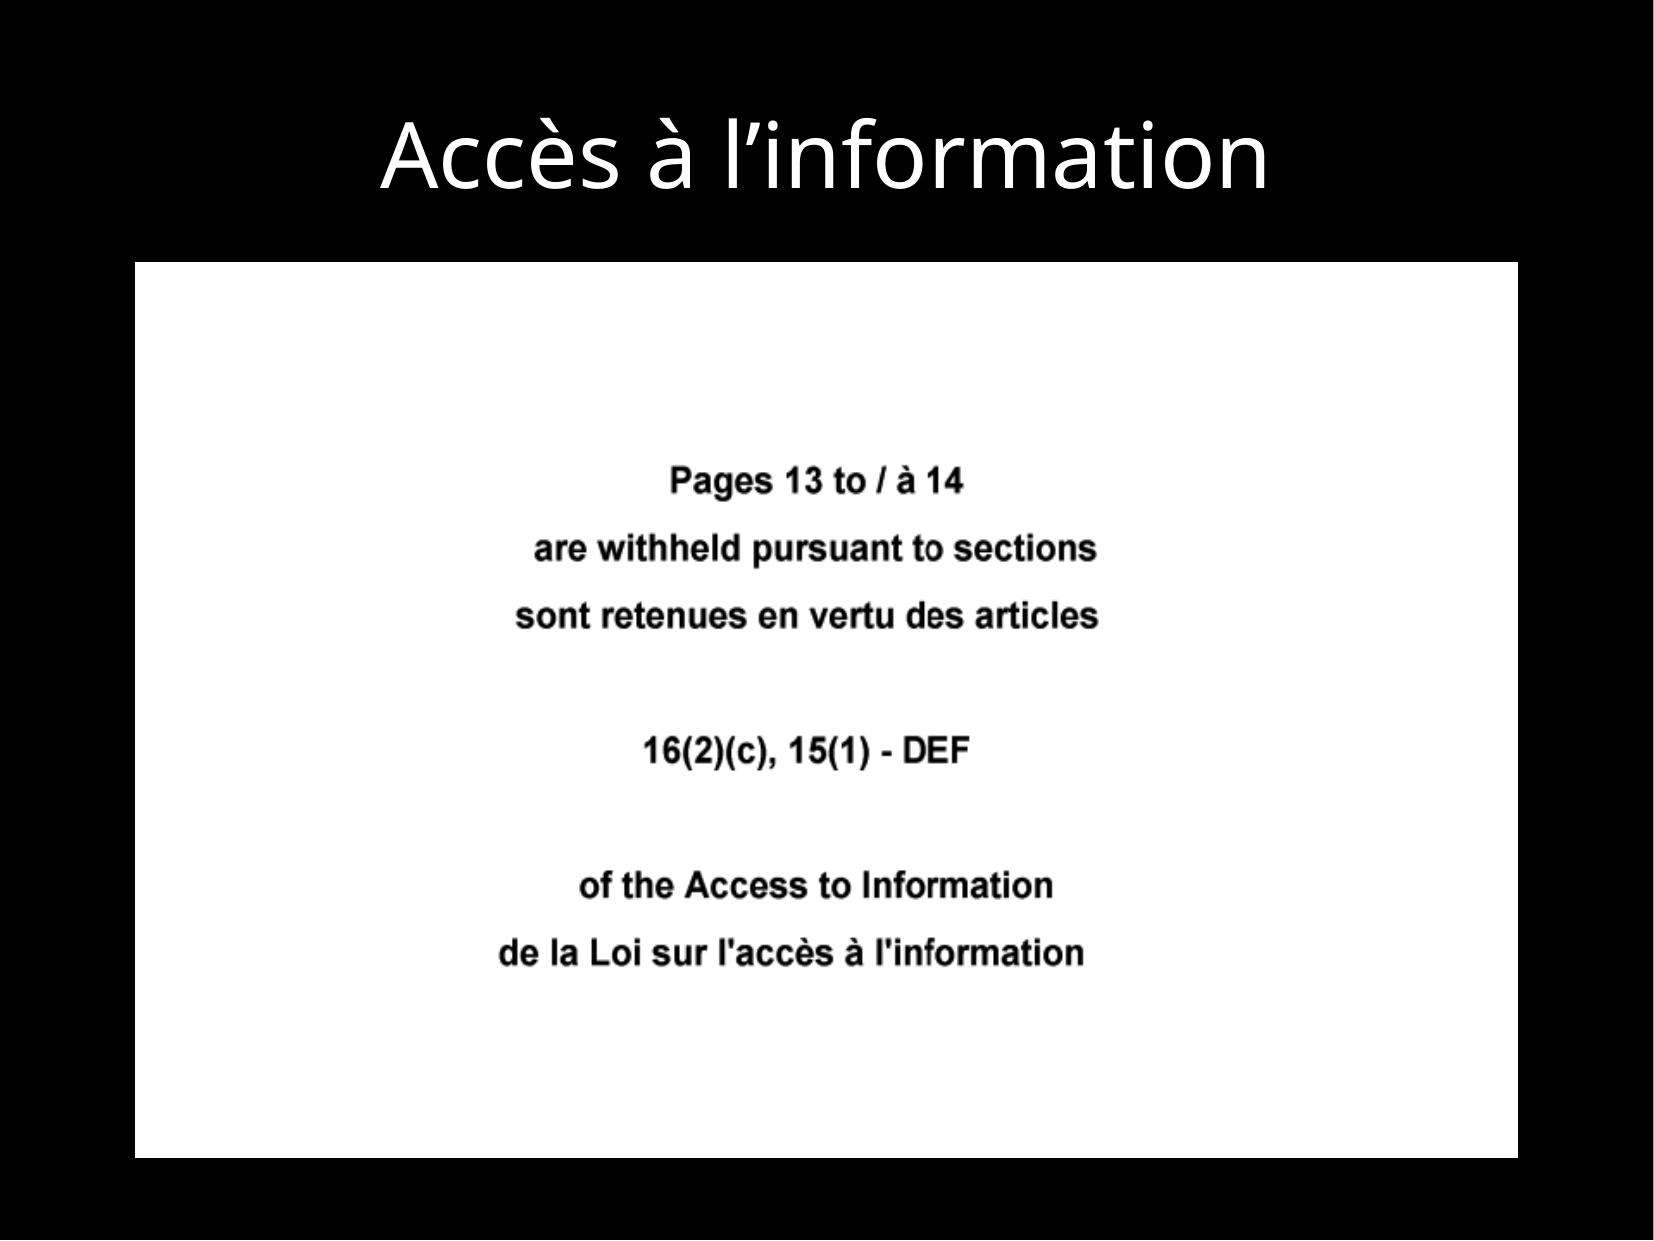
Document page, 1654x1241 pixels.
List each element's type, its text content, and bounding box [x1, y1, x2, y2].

title Accès à l’information [82, 49, 1571, 257]
picture [135, 262, 1518, 1158]
